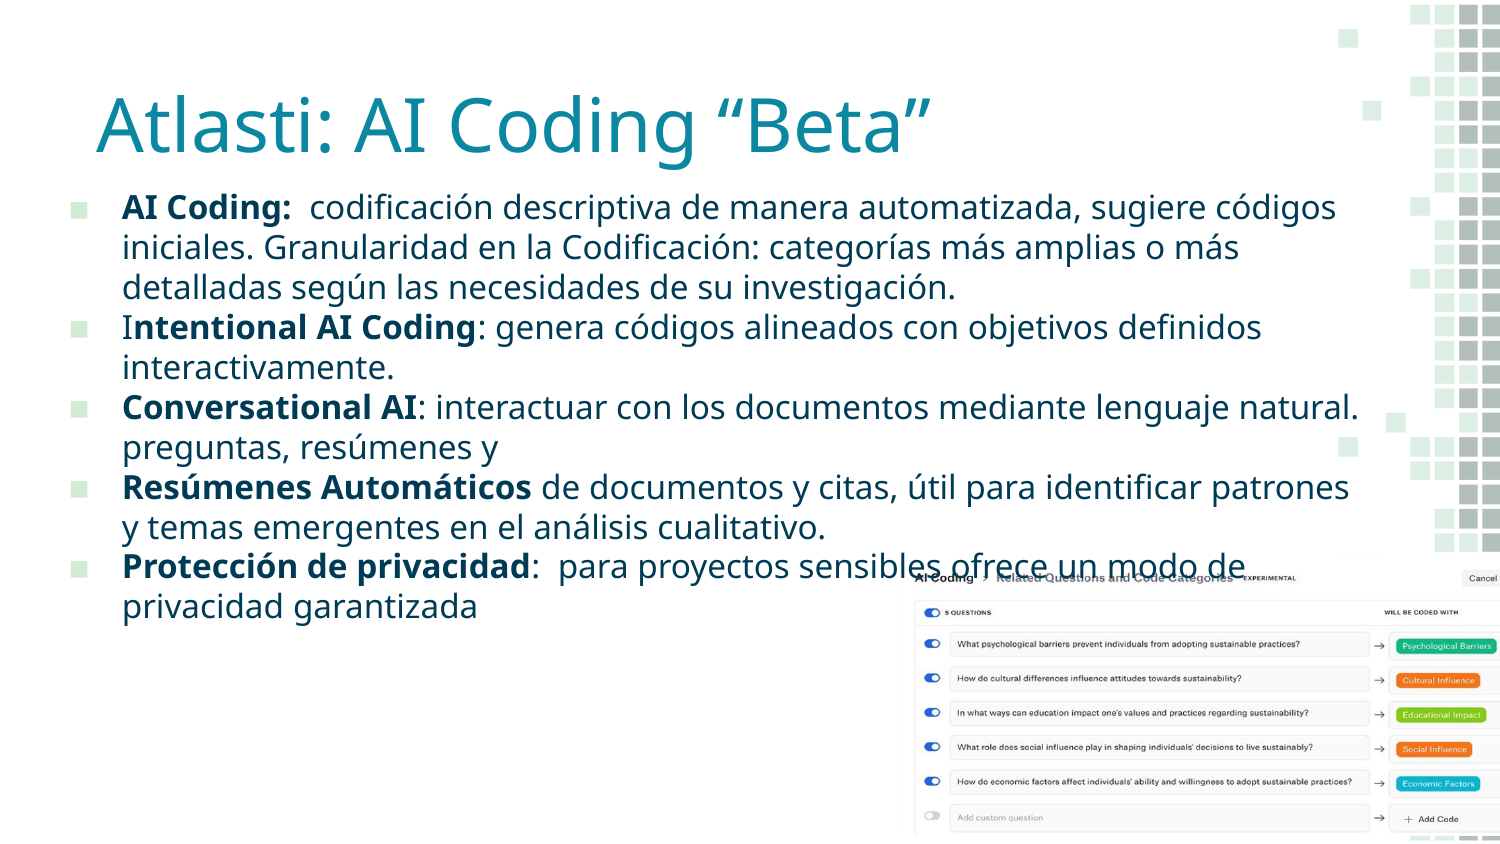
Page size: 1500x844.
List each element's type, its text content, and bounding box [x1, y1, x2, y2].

picture [0, 0, 1500, 844]
list AI Coding: codificación descriptiva de manera automatizada, sugiere códigos iniciales. Granularidad en la Codificación: categorías más amplias o más detalladas según las necesidades de su investigación. Intentional AI Coding: genera códigos alineados con objetivos definidos interactivamente. Conversational AI: interactuar con los documentos mediante lenguaje natural. preguntas, resúmenes y Resúmenes Automáticos de documentos y citas, útil para identificar patrones y temas emergentes en el análisis cualitativo. Protección de privacidad: para proyectos sensibles ofrece un modo de privacidad garantizada [31, 171, 1390, 661]
title Atlasti: AI Coding “Beta” [81, 41, 1192, 171]
